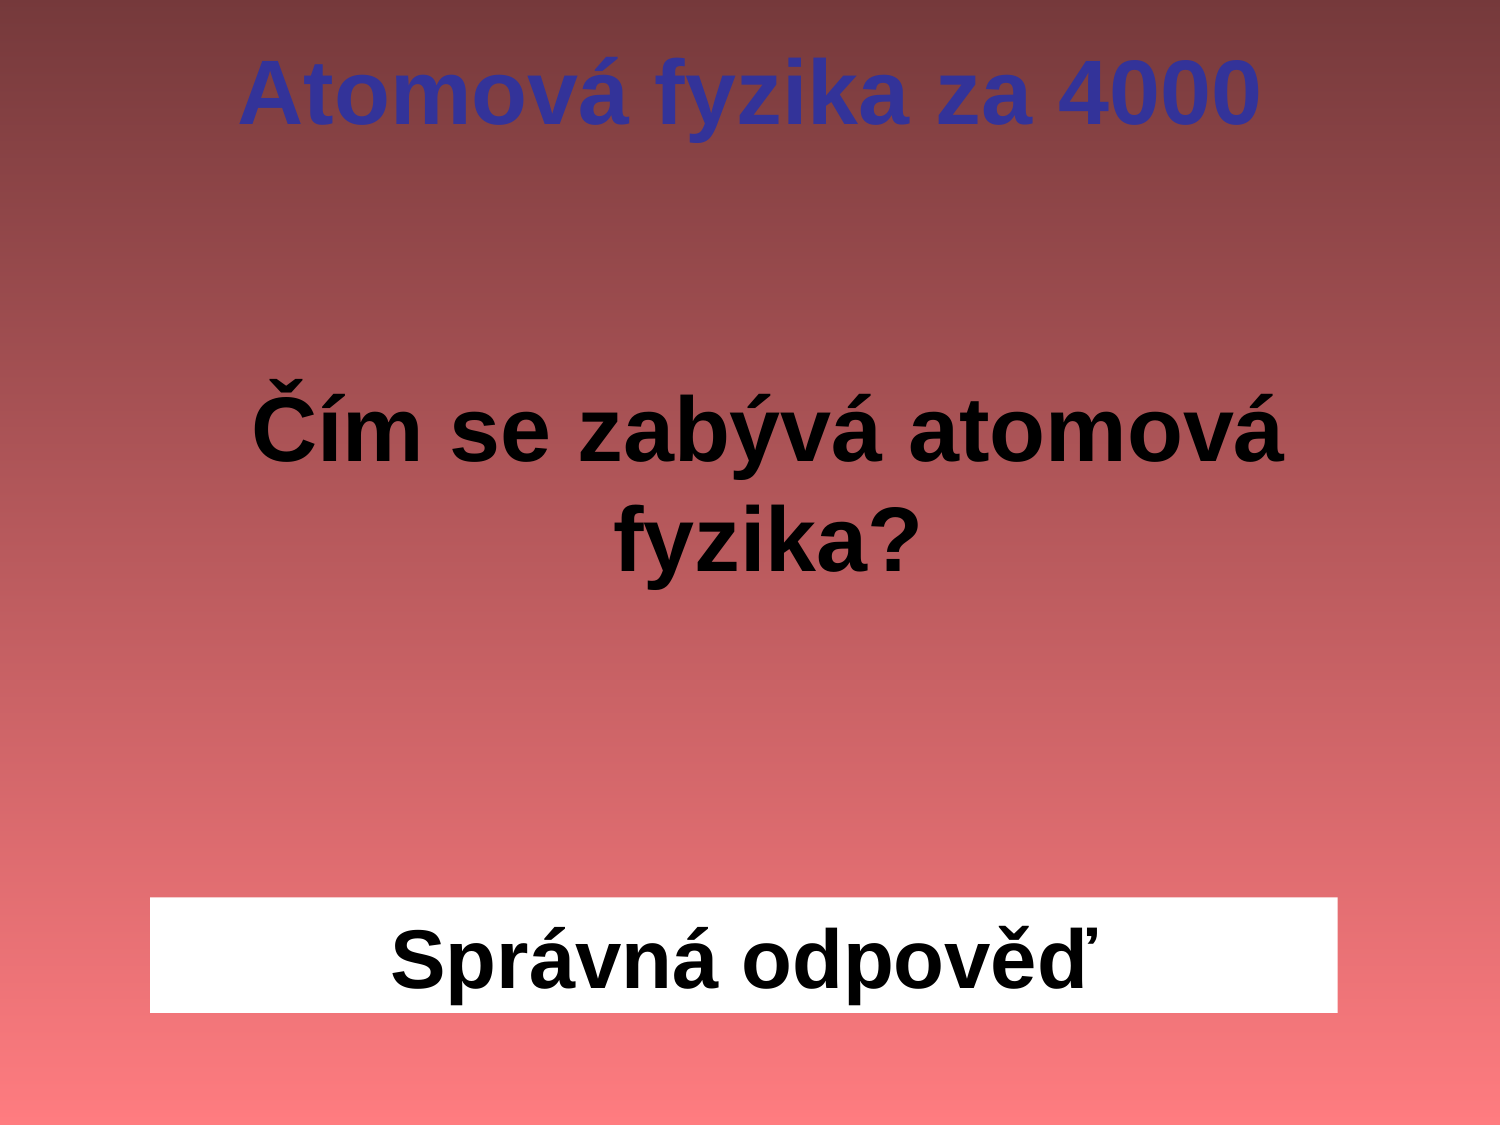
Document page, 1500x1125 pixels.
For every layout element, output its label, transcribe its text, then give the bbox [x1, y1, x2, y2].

text_box Atomová fyzika za 4000 [0, 24, 1500, 151]
text_box Čím se zabývá atomová fyzika? [112, 361, 1426, 598]
text_box Správná odpověď [150, 897, 1338, 1013]
